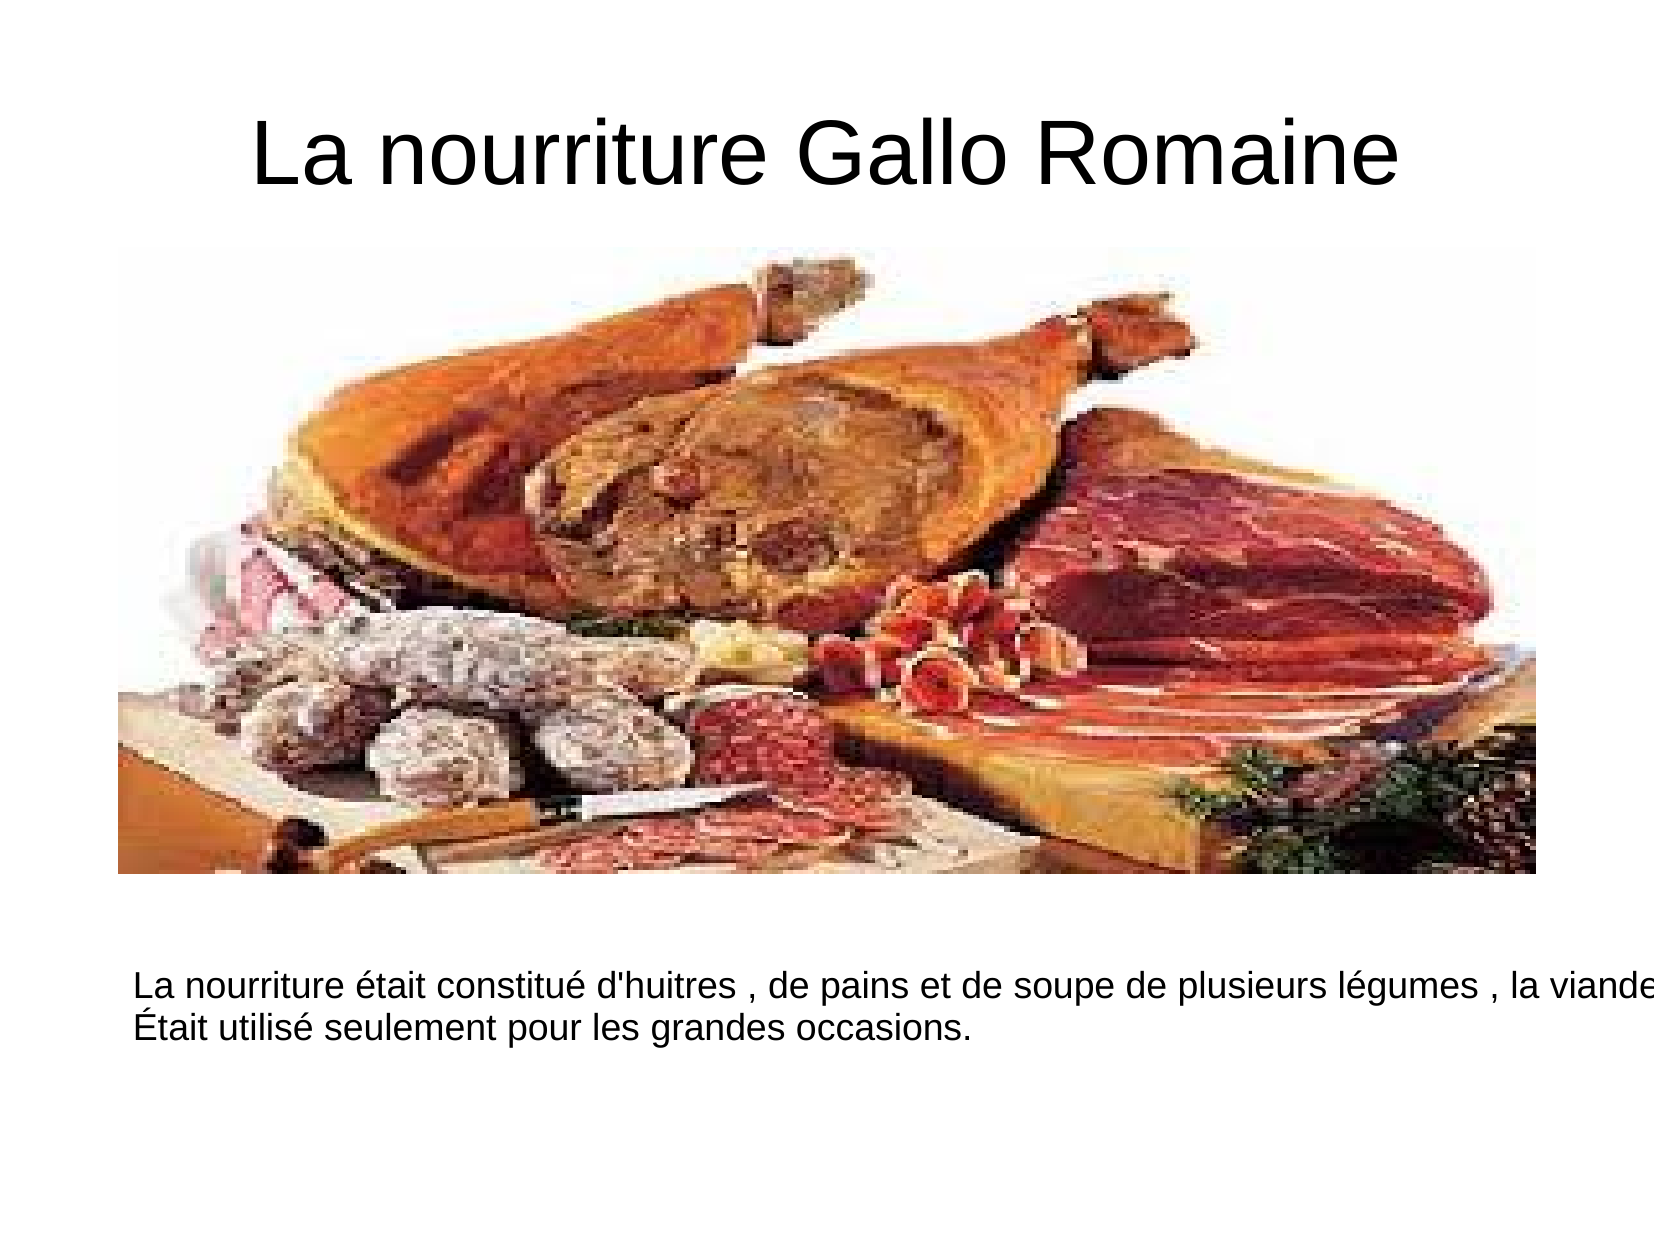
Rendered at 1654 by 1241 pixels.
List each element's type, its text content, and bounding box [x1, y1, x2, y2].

picture [118, 247, 1536, 875]
title La nourriture Gallo Romaine [82, 49, 1571, 257]
text_box La nourriture était constitué d'huitres , de pains et de soupe de plusieurs légumes , la viande Était utilisé seulement pour les grandes occasions. [118, 956, 1654, 1056]
